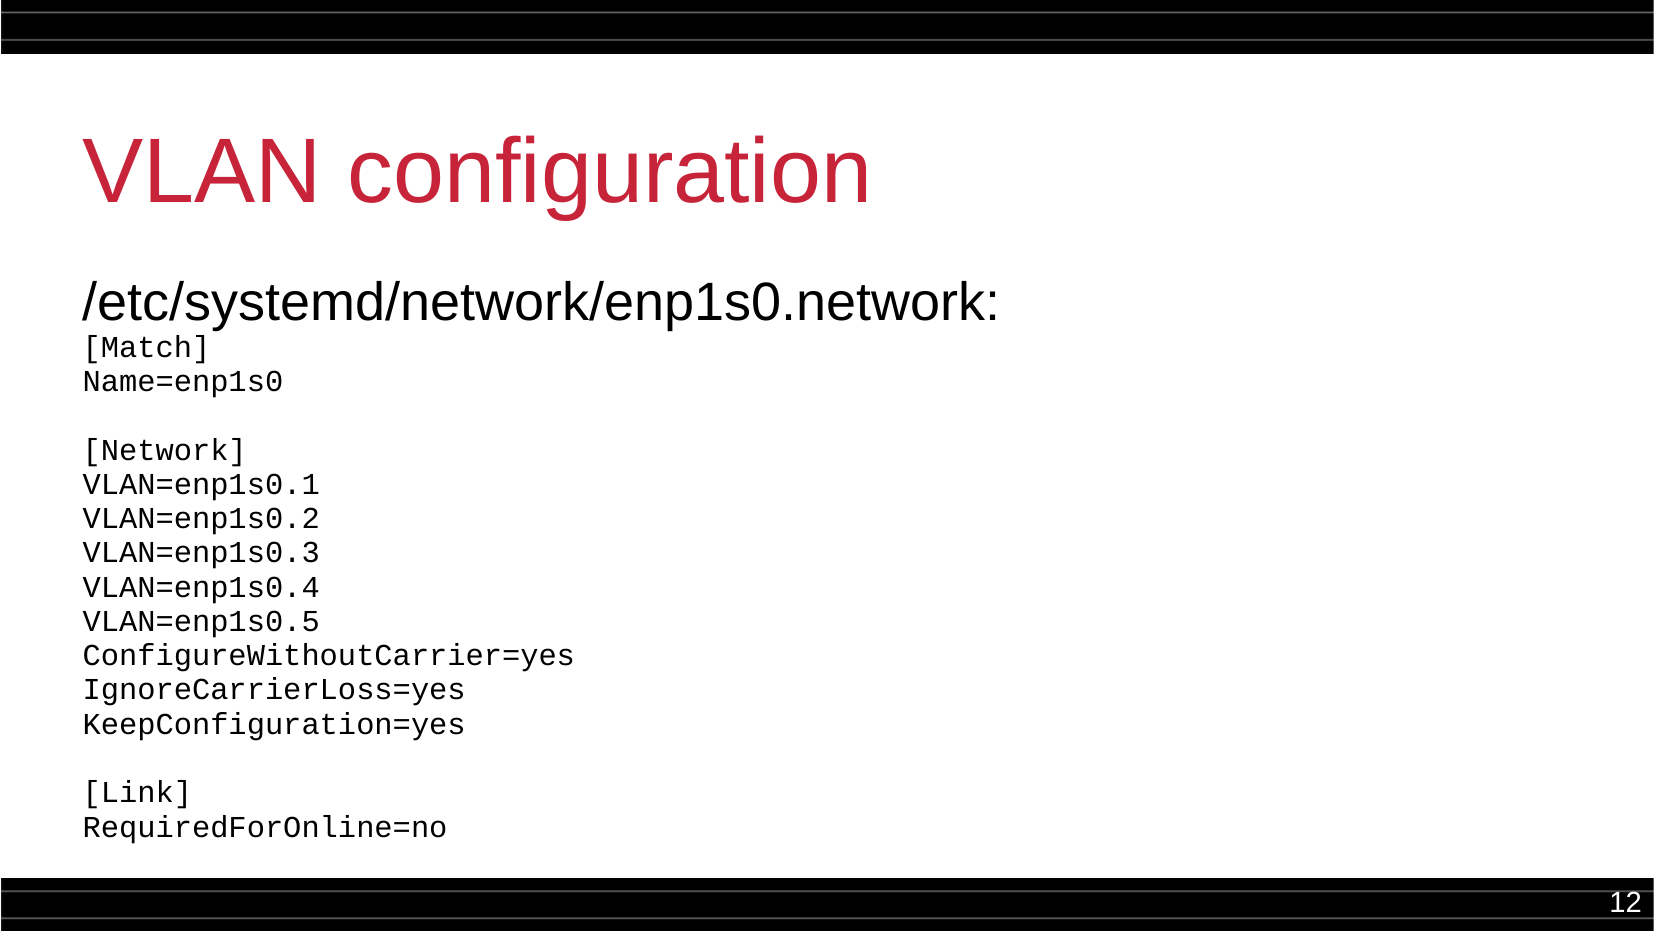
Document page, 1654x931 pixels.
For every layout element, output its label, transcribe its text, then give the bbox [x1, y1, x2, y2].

title VLAN configuration [82, 92, 1571, 249]
picture [1, 878, 1654, 931]
picture [1, 0, 1654, 54]
list /etc/systemd/network/enp1s0.network: [Match] Name=enp1s0 [Network] VLAN=enp1s0.1 VLAN=enp1s0.2 VLAN=enp1s0.3 VLAN=enp1s0.4 VLAN=enp1s0.5 ConfigureWithoutCarrier=yes IgnoreCarrierLoss=yes KeepConfiguration=yes [Link] RequiredForOnline=no [82, 271, 1571, 851]
